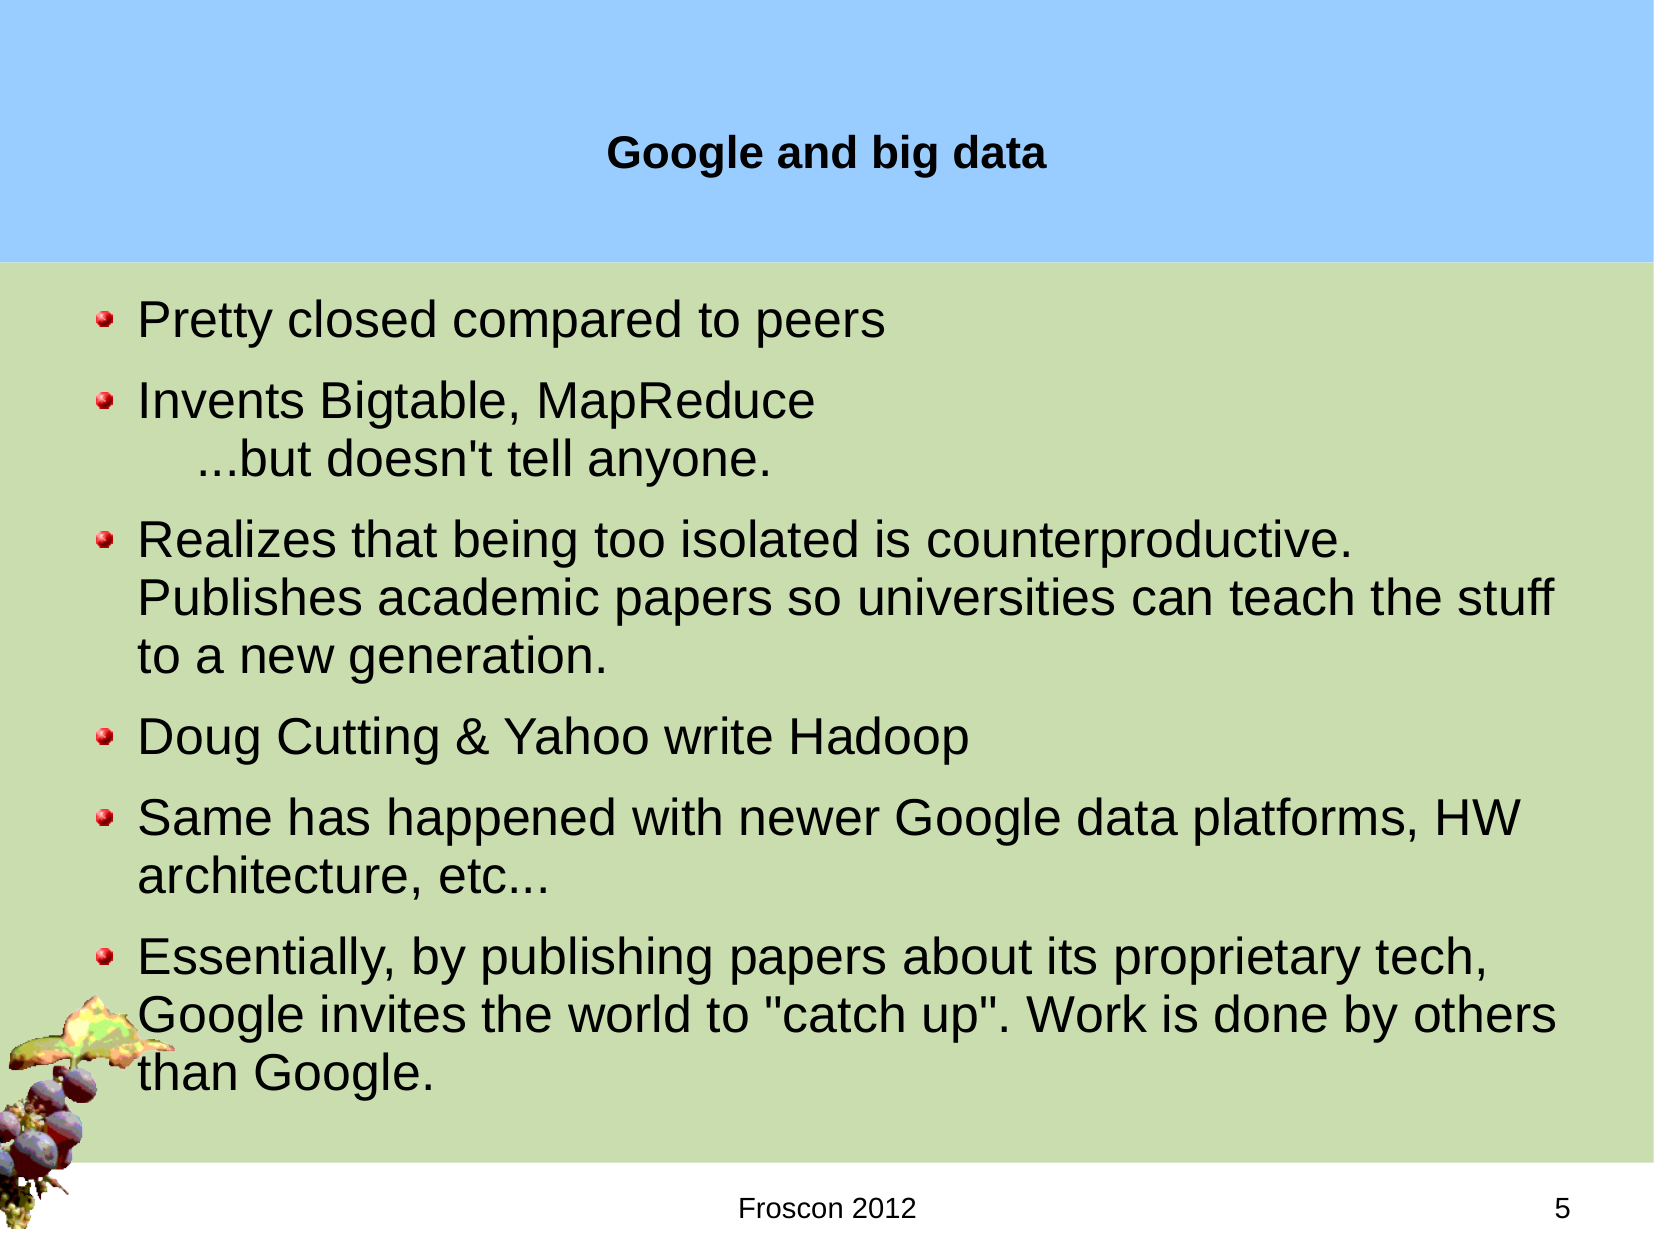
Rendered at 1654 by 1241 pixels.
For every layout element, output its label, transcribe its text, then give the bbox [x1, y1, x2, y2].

title Google and big data [82, 49, 1571, 257]
picture [0, 990, 188, 1229]
list Pretty closed compared to peers Invents Bigtable, MapReduce ...but doesn't tell anyone. Realizes that being too isolated is counterproductive. Publishes academic papers so universities can teach the stuff to a new generation. Doug Cutting & Yahoo write Hadoop Same has happened with newer Google data platforms, HW architecture, etc... Essentially, by publishing papers about its proprietary tech, Google invites the world to "catch up". Work is done by others than Google. [82, 290, 1571, 1109]
